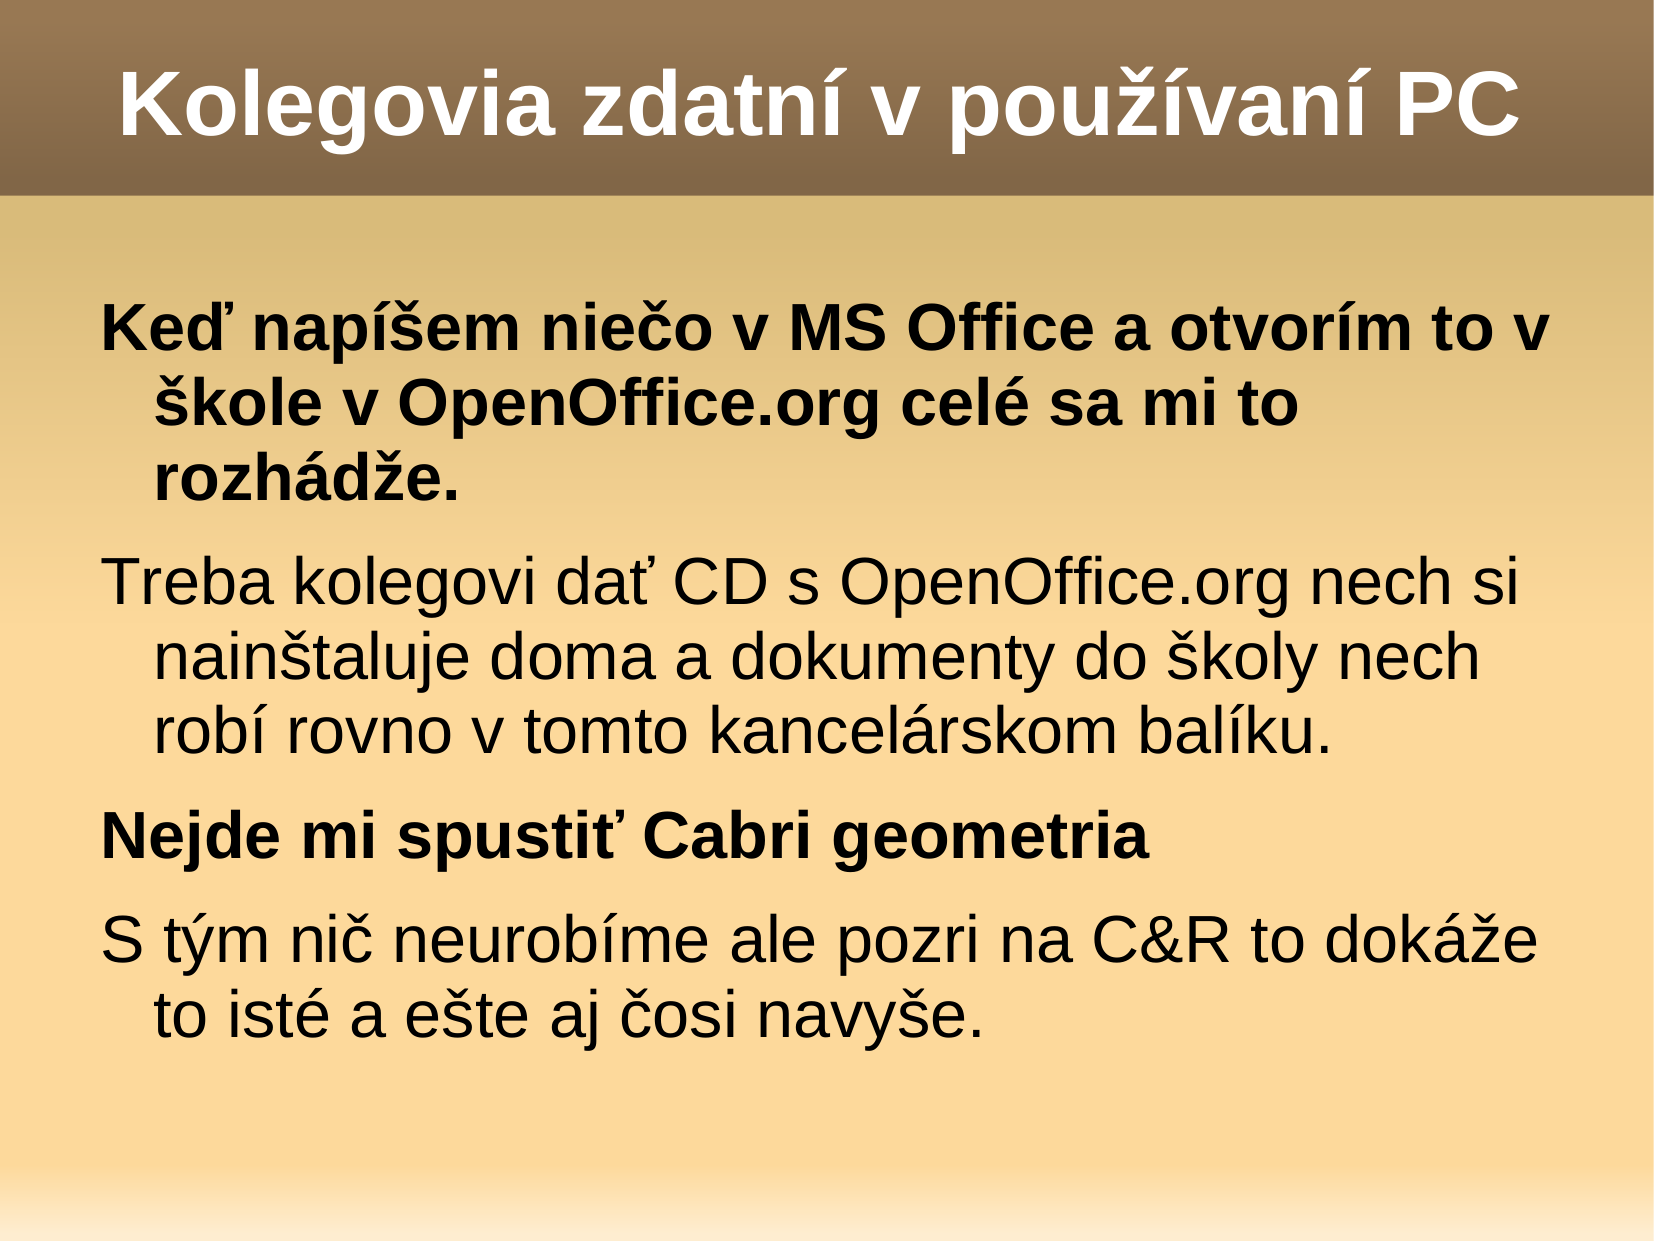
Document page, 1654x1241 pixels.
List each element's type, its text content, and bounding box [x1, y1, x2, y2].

title Kolegovia zdatní v používaní PC [76, 0, 1565, 208]
list Keď napíšem niečo v MS Office a otvorím to v škole v OpenOffice.org celé sa mi to rozhádže. Treba kolegovi dať CD s OpenOffice.org nech si nainštaluje doma a dokumenty do školy nech robí rovno v tomto kancelárskom balíku. Nejde mi spustiť Cabri geometria S tým nič neurobíme ale pozri na C&R to dokáže to isté a ešte aj čosi navyše. [82, 290, 1571, 1109]
picture [0, 0, 1654, 1241]
